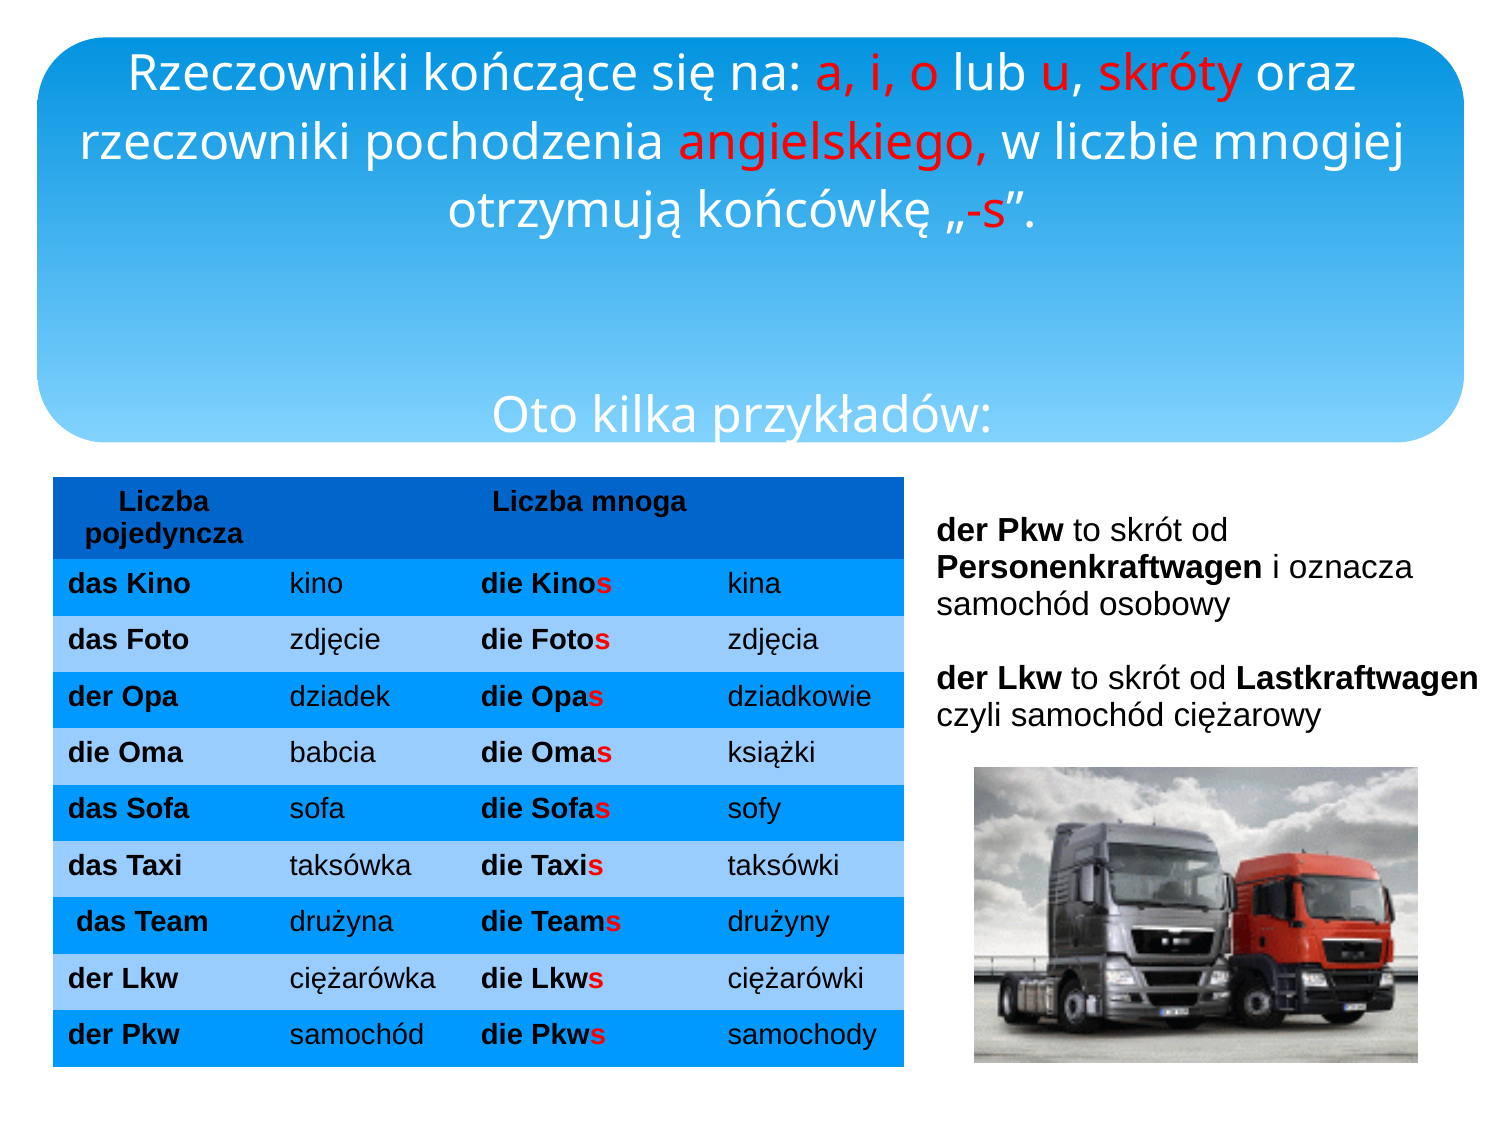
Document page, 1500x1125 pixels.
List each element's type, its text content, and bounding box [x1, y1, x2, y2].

table_cell taksówki [713, 841, 904, 897]
table_cell samochody [713, 1010, 904, 1067]
table_cell die Pkws [466, 1010, 713, 1067]
table_cell samochód [275, 1010, 466, 1067]
table_cell die Lkws [466, 954, 713, 1010]
table_cell das Team [53, 897, 275, 954]
text_box der Pkw to skrót od Personenkraftwagen i oznacza samochód osobowy der Lkw to skrót od Lastkraftwagen czyli samochód ciężarowy [921, 504, 1497, 746]
table_cell das Sofa [53, 785, 275, 841]
table_cell die Opas [466, 672, 713, 728]
table_cell ciężarówki [713, 954, 904, 1010]
table_cell die Sofas [466, 785, 713, 841]
table_cell die Teams [466, 897, 713, 954]
table_cell drużyny [713, 897, 904, 954]
table_cell der Pkw [53, 1010, 275, 1067]
table_cell babcia [275, 728, 466, 785]
table_cell sofy [713, 785, 904, 841]
table_cell der Opa [53, 672, 275, 728]
table_cell der Lkw [53, 954, 275, 1010]
table_cell drużyna [275, 897, 466, 954]
table_cell die Kinos [466, 559, 713, 616]
table_header [713, 477, 904, 559]
table_cell kino [275, 559, 466, 616]
table_header Liczba pojedyncza [53, 477, 275, 559]
table_cell ciężarówka [275, 954, 466, 1010]
table_cell sofa [275, 785, 466, 841]
table_cell die Fotos [466, 616, 713, 672]
picture [974, 767, 1418, 1063]
table_cell dziadkowie [713, 672, 904, 728]
table_cell zdjęcia [713, 616, 904, 672]
table_header [275, 477, 466, 559]
table_cell dziadek [275, 672, 466, 728]
table_cell das Kino [53, 559, 275, 616]
table_cell zdjęcie [275, 616, 466, 672]
table_cell das Taxi [53, 841, 275, 897]
table_cell die Omas [466, 728, 713, 785]
table_cell taksówka [275, 841, 466, 897]
table_cell die Taxis [466, 841, 713, 897]
table_header Liczba mnoga [466, 477, 713, 559]
table_cell książki [713, 728, 904, 785]
table_cell kina [713, 559, 904, 616]
table_cell das Foto [53, 616, 275, 672]
title Rzeczowniki kończące się na: a, i, o lub u, skróty oraz rzeczowniki pochodzenia angielskiego, w liczbie mnogiej otrzymują końcówkę „-s”. Oto kilka przykładów: [67, 59, 1418, 426]
table_cell die Oma [53, 728, 275, 785]
